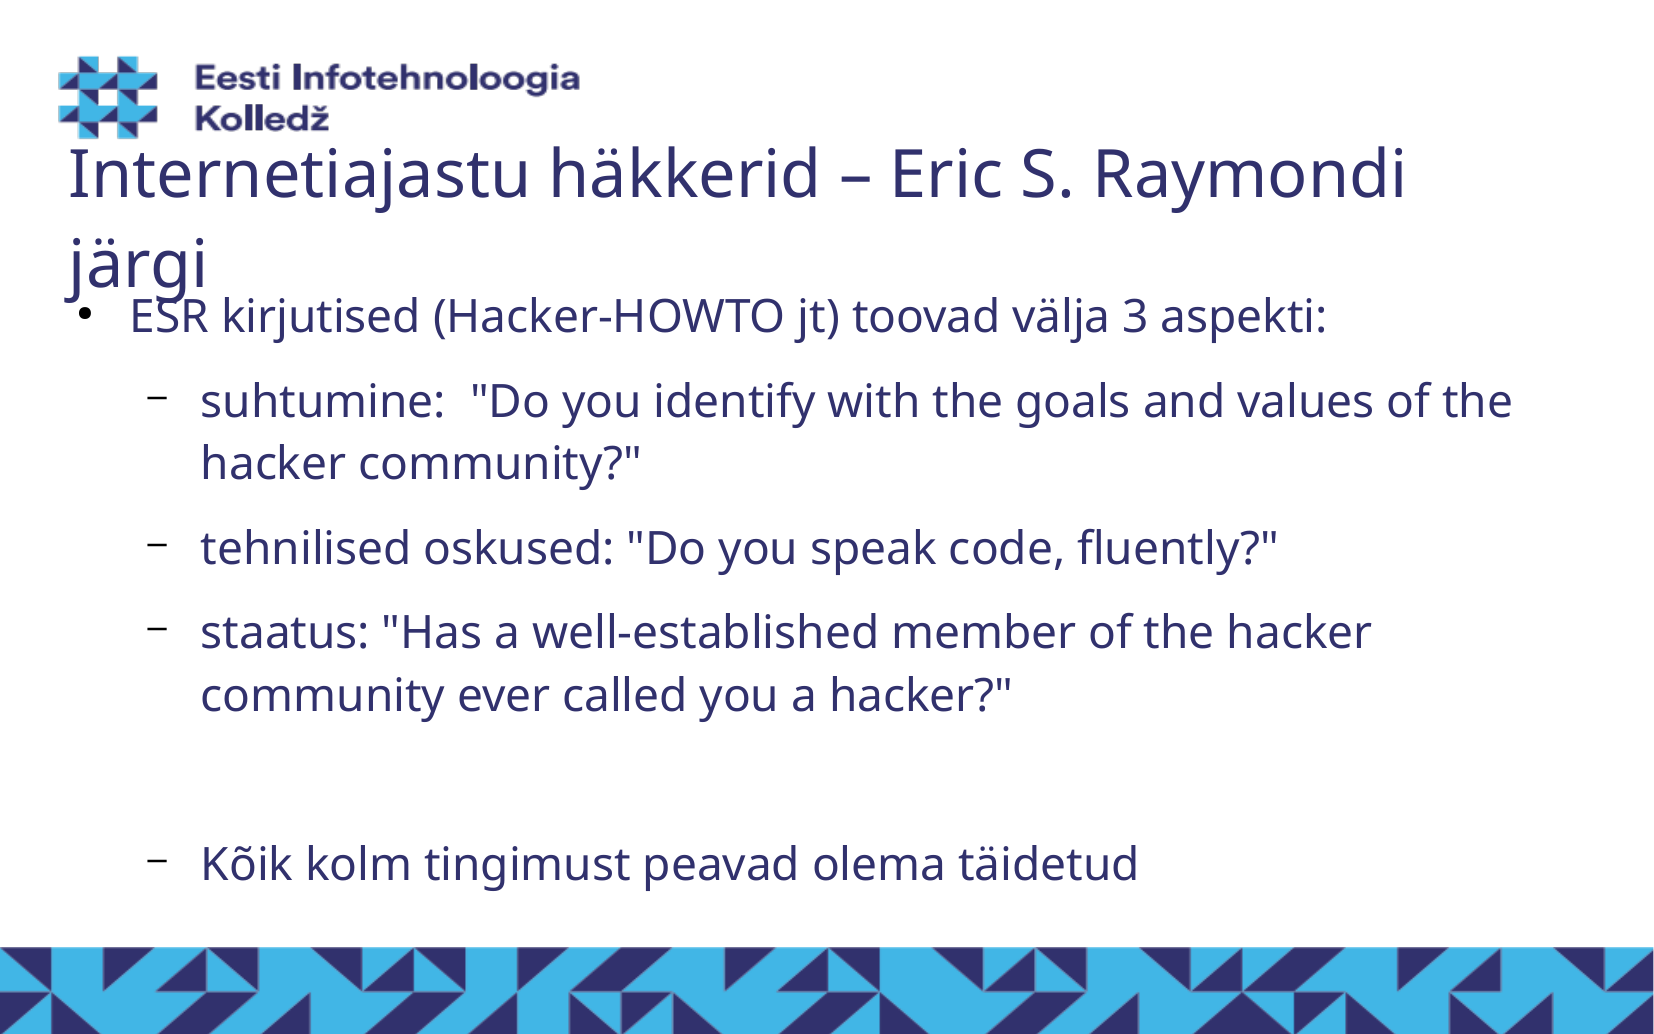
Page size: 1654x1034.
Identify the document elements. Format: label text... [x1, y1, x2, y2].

list ESR kirjutised (Hacker-HOWTO jt) toovad välja 3 aspekti: suhtumine: "Do you identify with the goals and values of the hacker community?" tehnilised oskused: "Do you speak code, fluently?" staatus: "Has a well-established member of the hacker community ever called you a hacker?" Kõik kolm tingimust peavad olema täidetud [59, 283, 1595, 936]
title Internetiajastu häkkerid – Eric S. Raymondi järgi [68, 128, 1536, 283]
